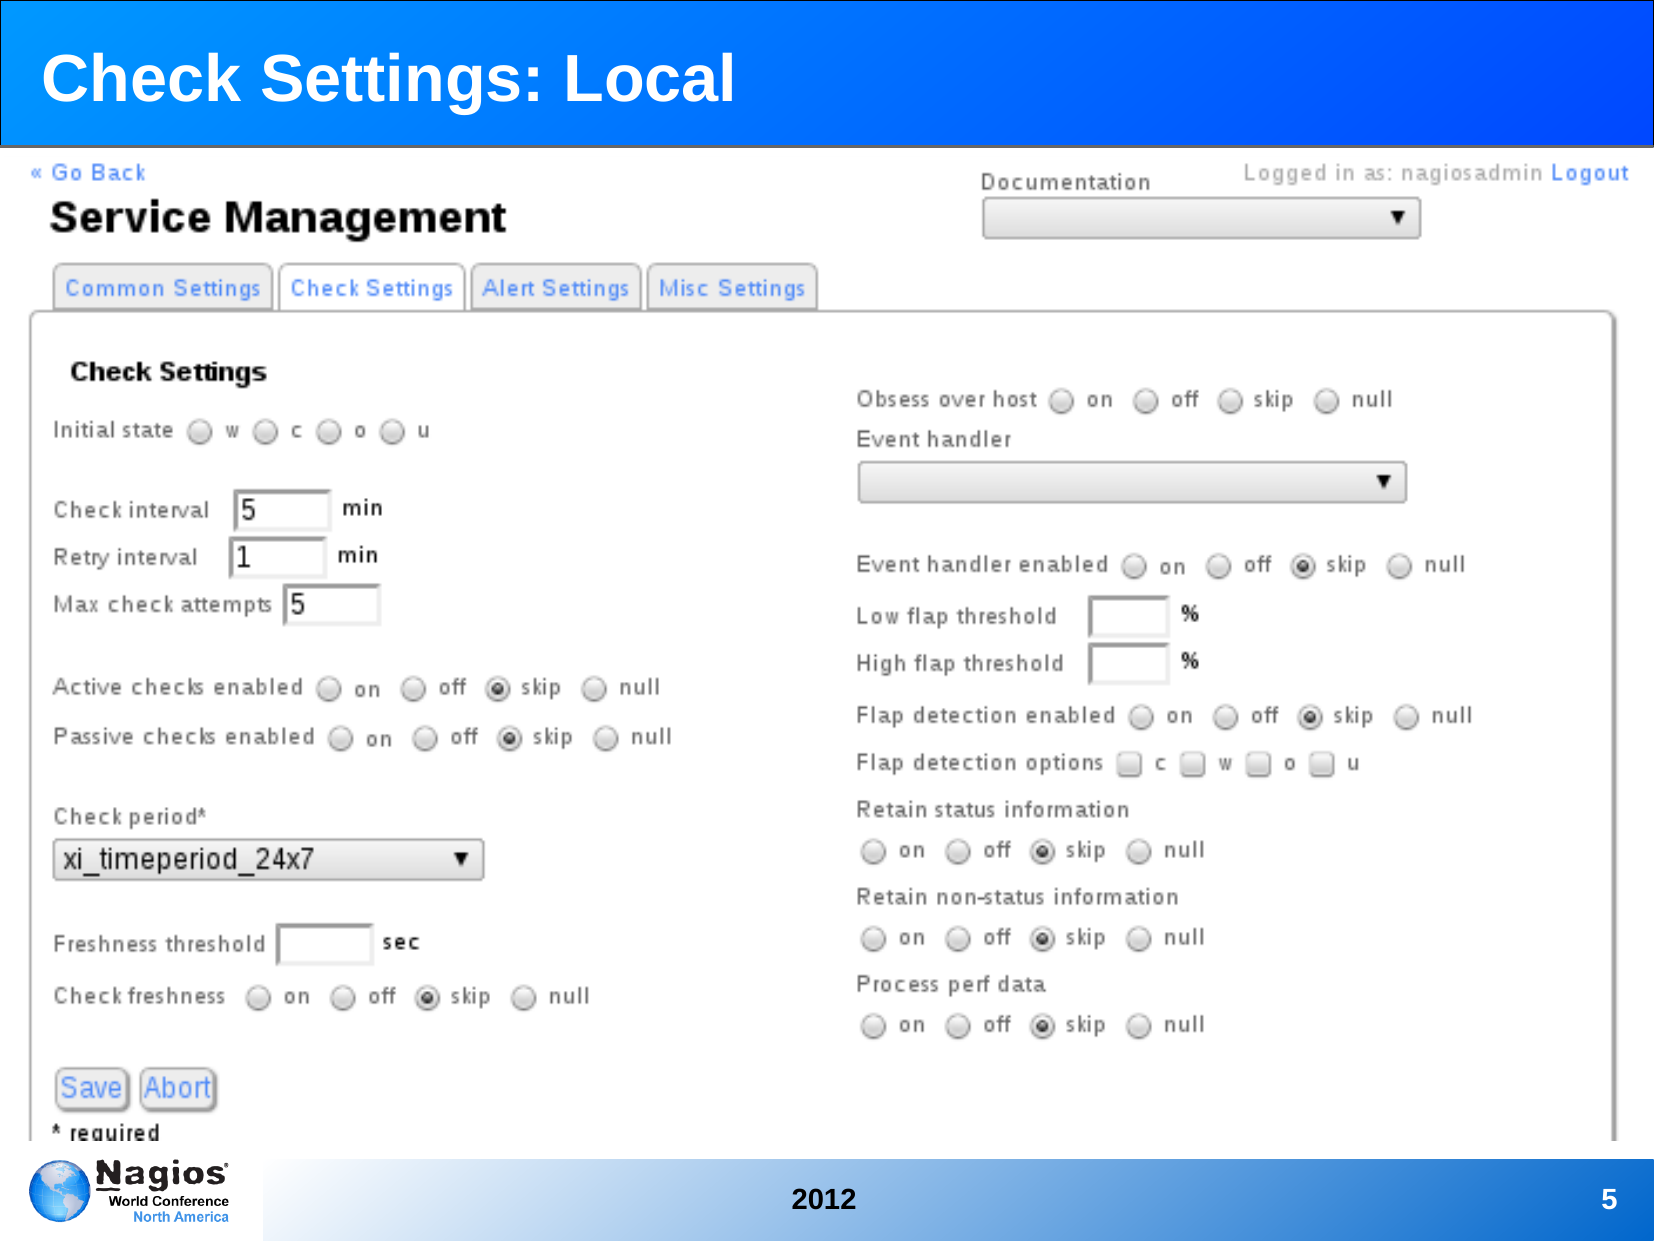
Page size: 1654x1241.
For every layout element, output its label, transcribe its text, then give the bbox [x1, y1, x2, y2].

title Check Settings: Local [41, 36, 1248, 120]
picture [29, 1159, 229, 1235]
picture [4, 155, 1638, 1141]
